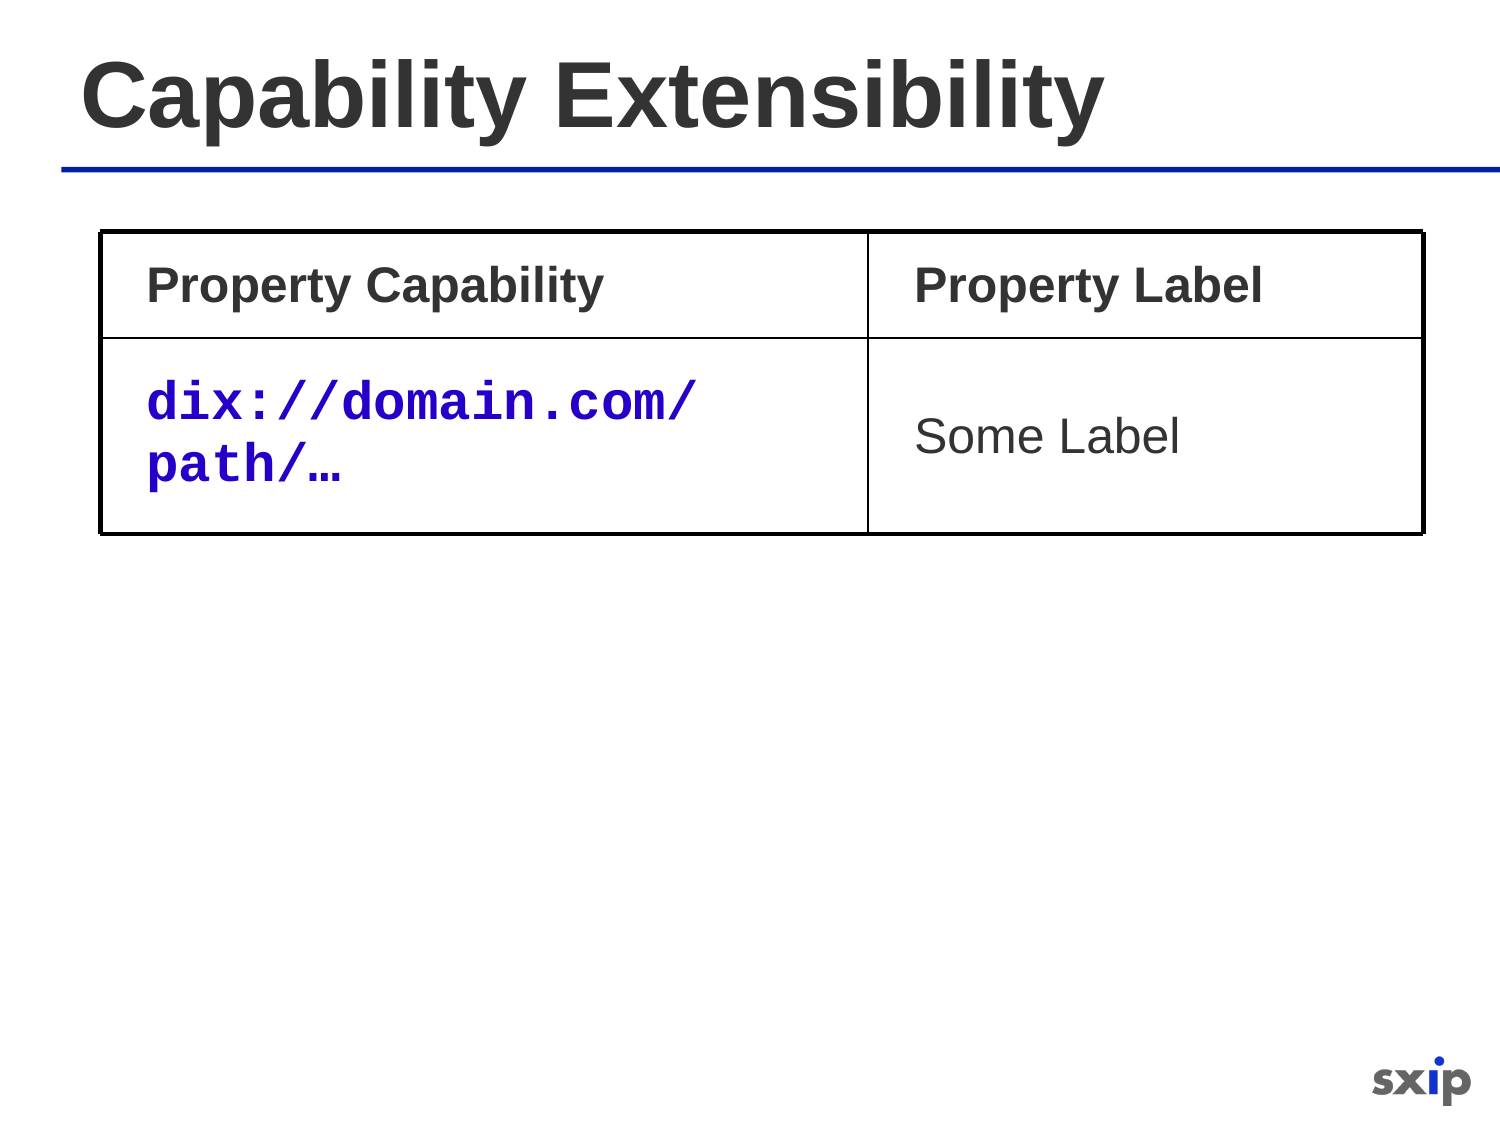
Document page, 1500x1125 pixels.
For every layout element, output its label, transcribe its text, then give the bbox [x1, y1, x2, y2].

text_box dix://domain.com/path/… [103, 339, 867, 532]
text_box Some Label [869, 339, 1421, 532]
text_box Property Label [869, 234, 1421, 337]
text_box Property Capability [103, 234, 867, 337]
title Capability Extensibility [61, 21, 1495, 169]
picture [1372, 1056, 1471, 1106]
